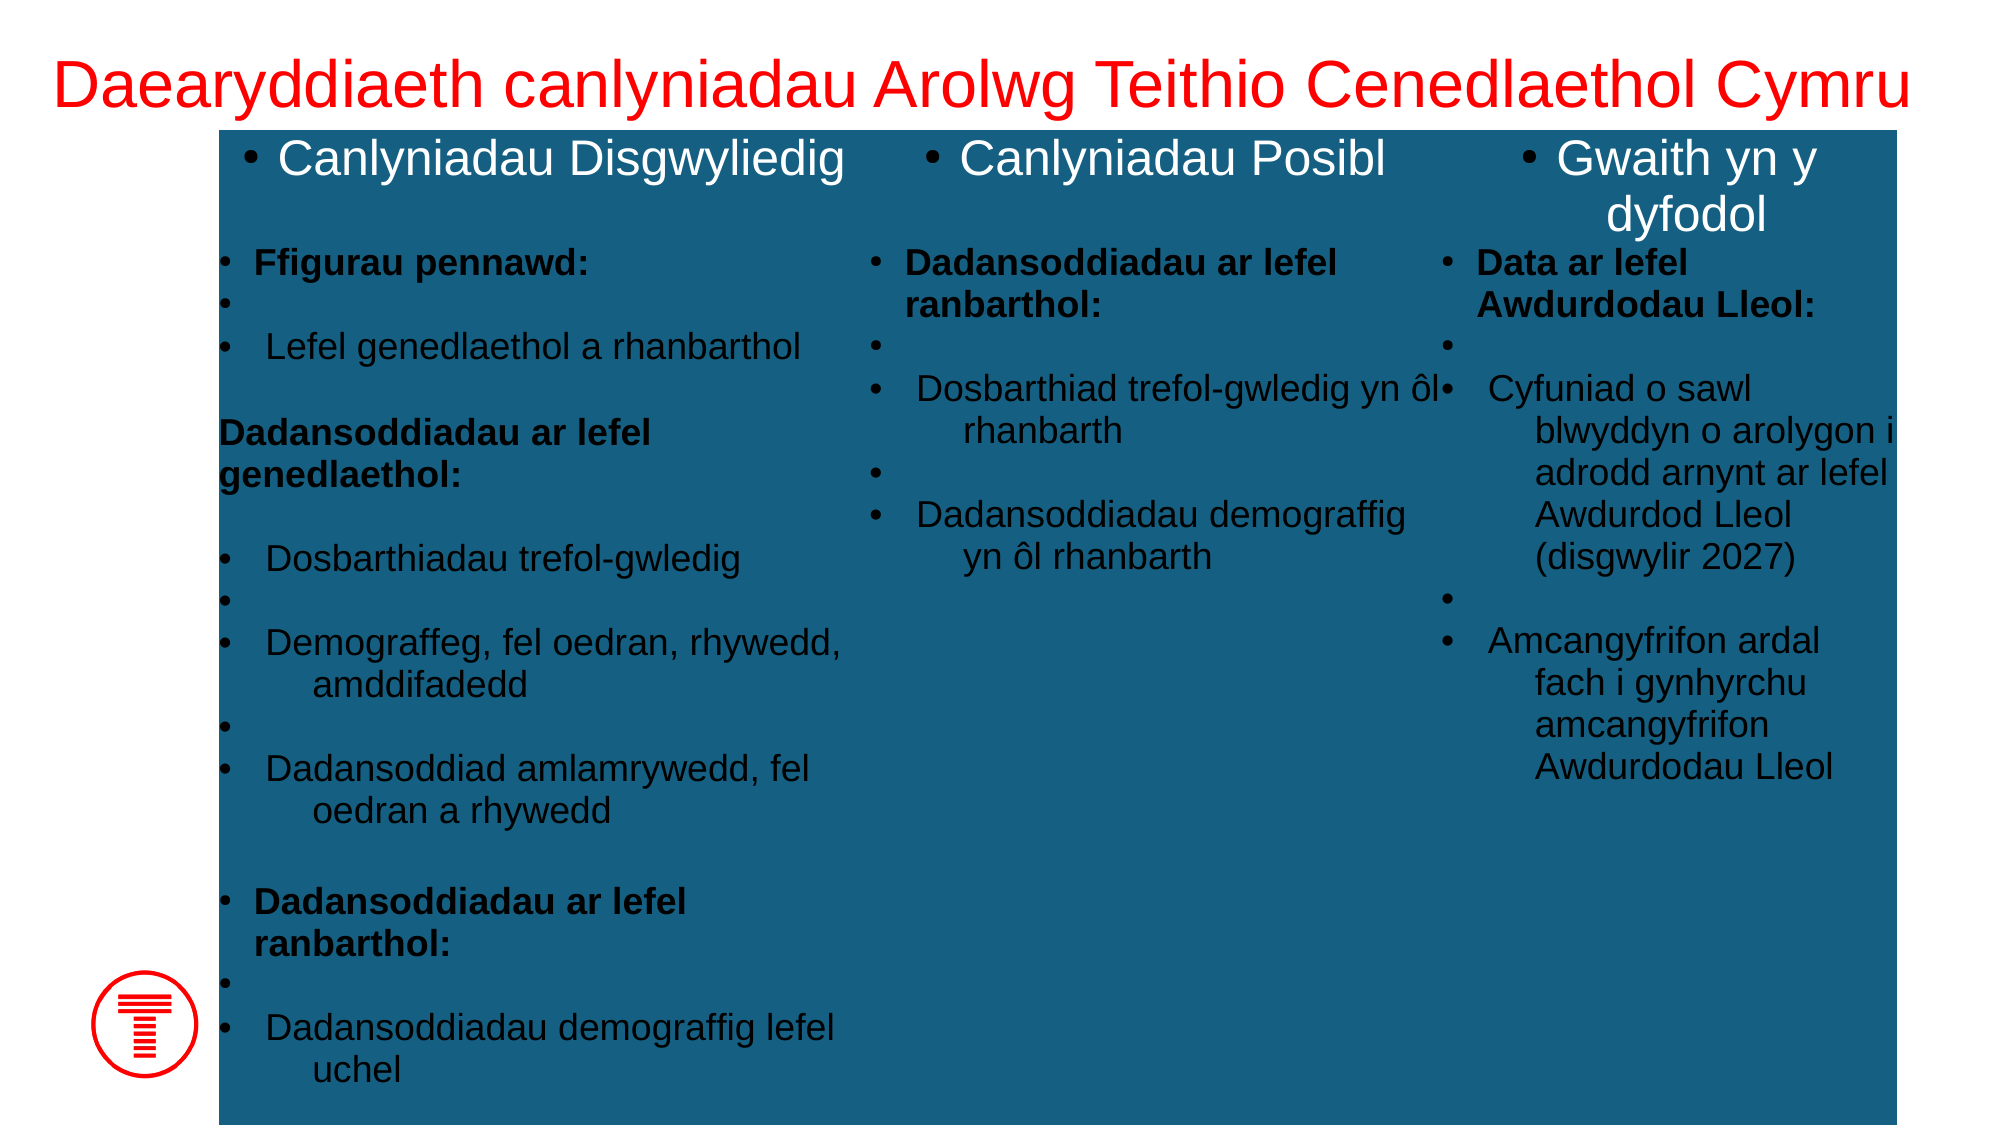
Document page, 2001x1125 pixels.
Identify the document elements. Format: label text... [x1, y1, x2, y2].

title Daearyddiaeth canlyniadau Arolwg Teithio Cenedlaethol Cymru [30, 42, 1936, 190]
table_cell Dadansoddiadau ar lefel ranbarthol: Dadansoddiadau demograffig lefel uchel [219, 880, 869, 1125]
table_header Canlyniadau Posibl [869, 130, 1441, 242]
table_header Canlyniadau Disgwyliedig [219, 130, 869, 242]
table_cell Data ar lefel Awdurdodau Lleol: Cyfuniad o sawl blwyddyn o arolygon i adrodd arnynt ar lefel Awdurdod Lleol (disgwylir 2027) Amcangyfrifon ardal fach i gynhyrchu amcangyfrifon Awdurdodau Lleol [1441, 242, 1897, 1125]
table_cell Dadansoddiadau ar lefel ranbarthol: Dosbarthiad trefol-gwledig yn ôl rhanbarth Dadansoddiadau demograffig yn ôl rhanbarth [869, 242, 1441, 1125]
table_header Gwaith yn y dyfodol [1441, 130, 1897, 242]
table_cell Dadansoddiadau ar lefel genedlaethol: Dosbarthiadau trefol-gwledig Demograffeg, fel oedran, rhywedd, amddifadedd Dadansoddiad amlamrywedd, fel oedran a rhywedd [219, 412, 869, 880]
table_cell Ffigurau pennawd: Lefel genedlaethol a rhanbarthol [219, 242, 869, 412]
